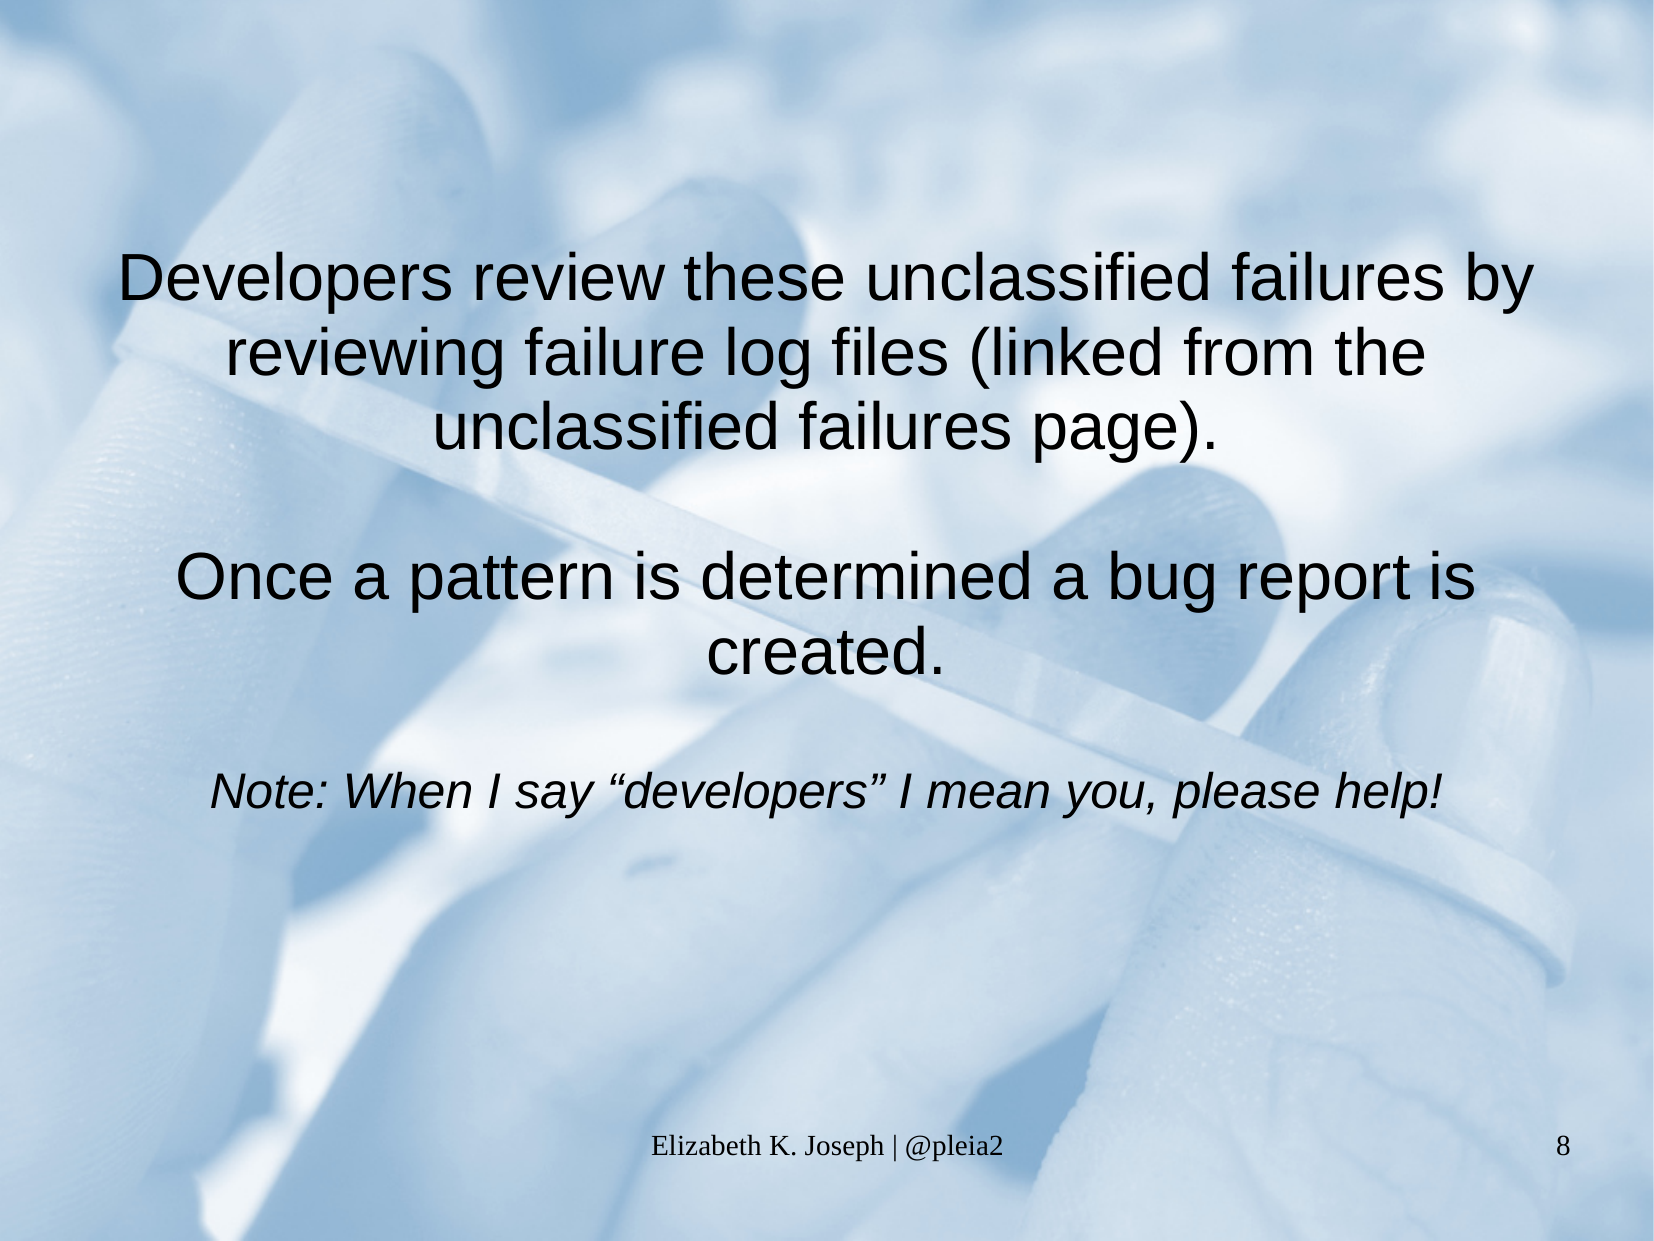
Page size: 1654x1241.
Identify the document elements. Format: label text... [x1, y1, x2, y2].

picture [0, 0, 1654, 1241]
subtitle Developers review these unclassified failures by reviewing failure log files (linked from the unclassified failures page). Once a pattern is determined a bug report is created. Note: When I say “developers” I mean you, please help! [82, 49, 1571, 1010]
